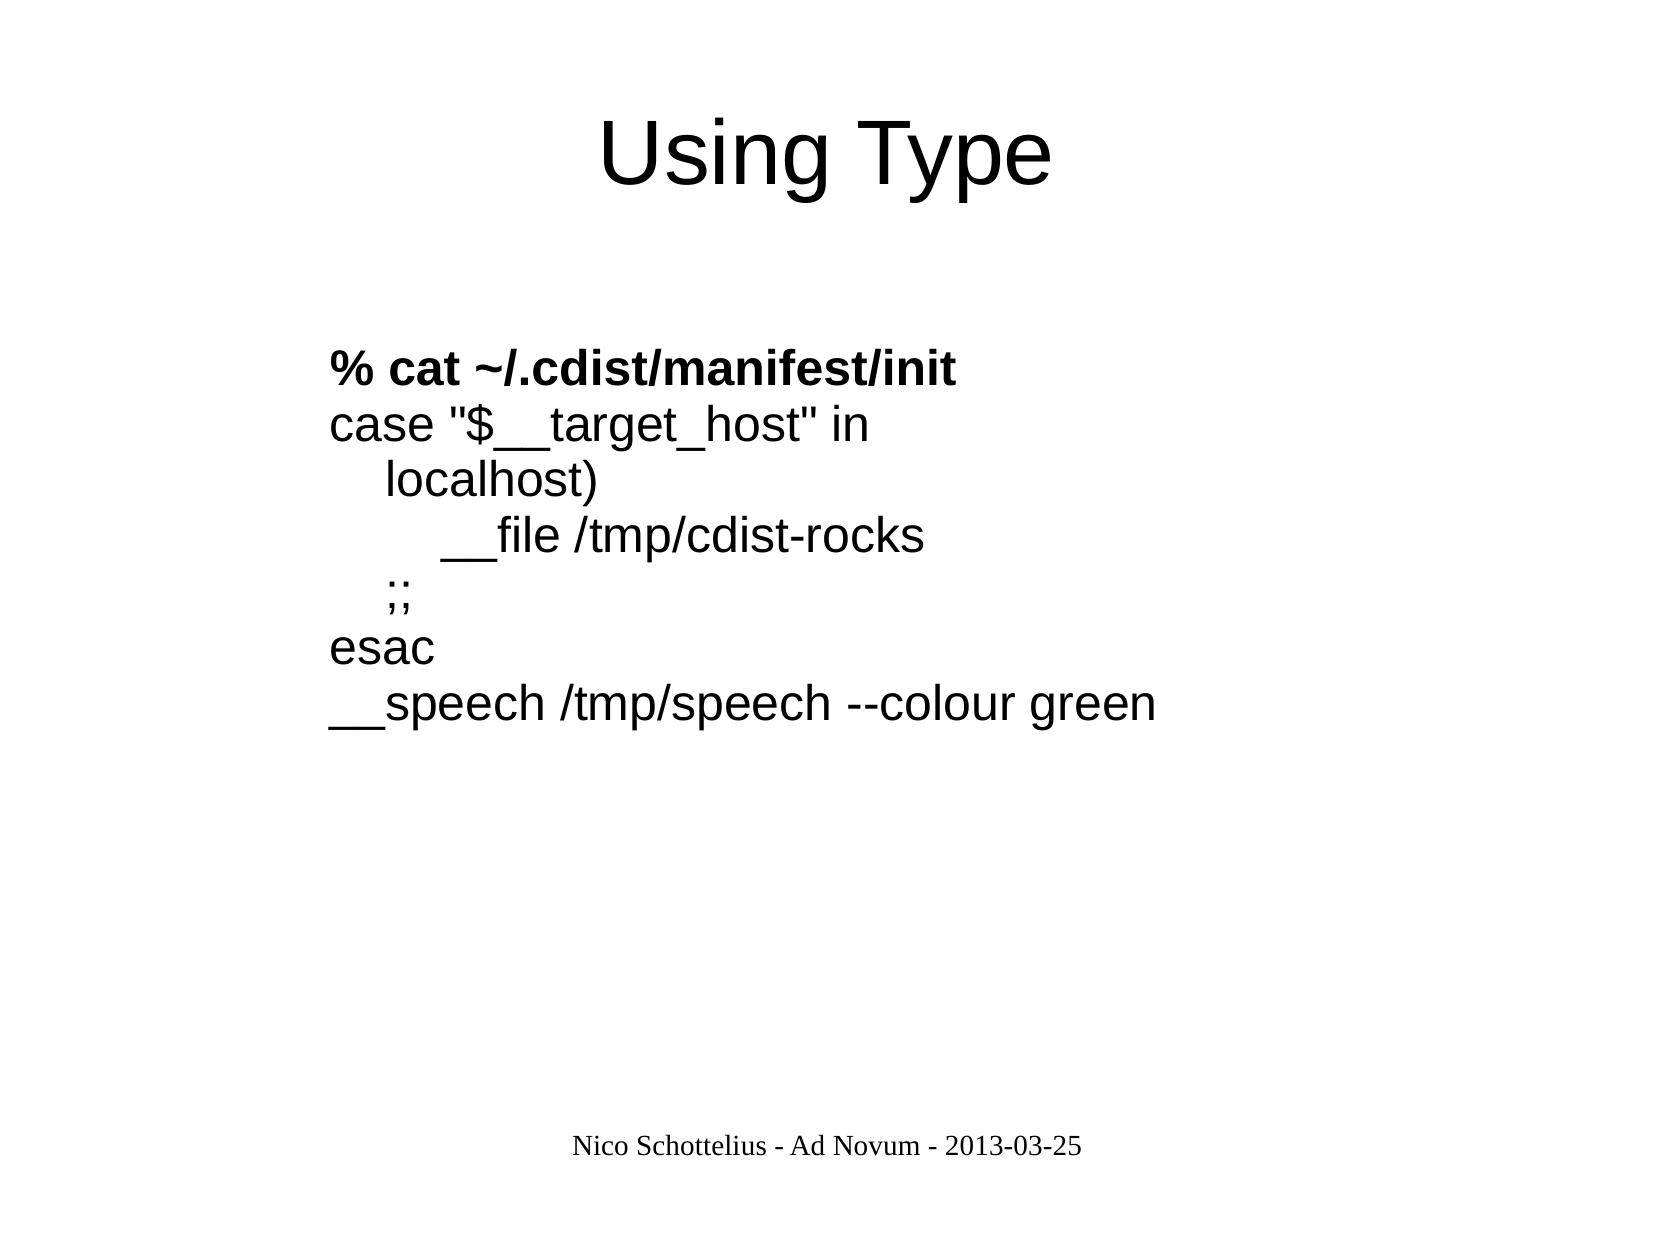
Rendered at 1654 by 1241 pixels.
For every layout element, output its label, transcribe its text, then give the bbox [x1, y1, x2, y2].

title Using Type [82, 49, 1571, 257]
text_box % cat ~/.cdist/manifest/init case "$__target_host" in localhost) __file /tmp/cdist-rocks ;; esac __speech /tmp/speech --colour green [315, 332, 1441, 1066]
